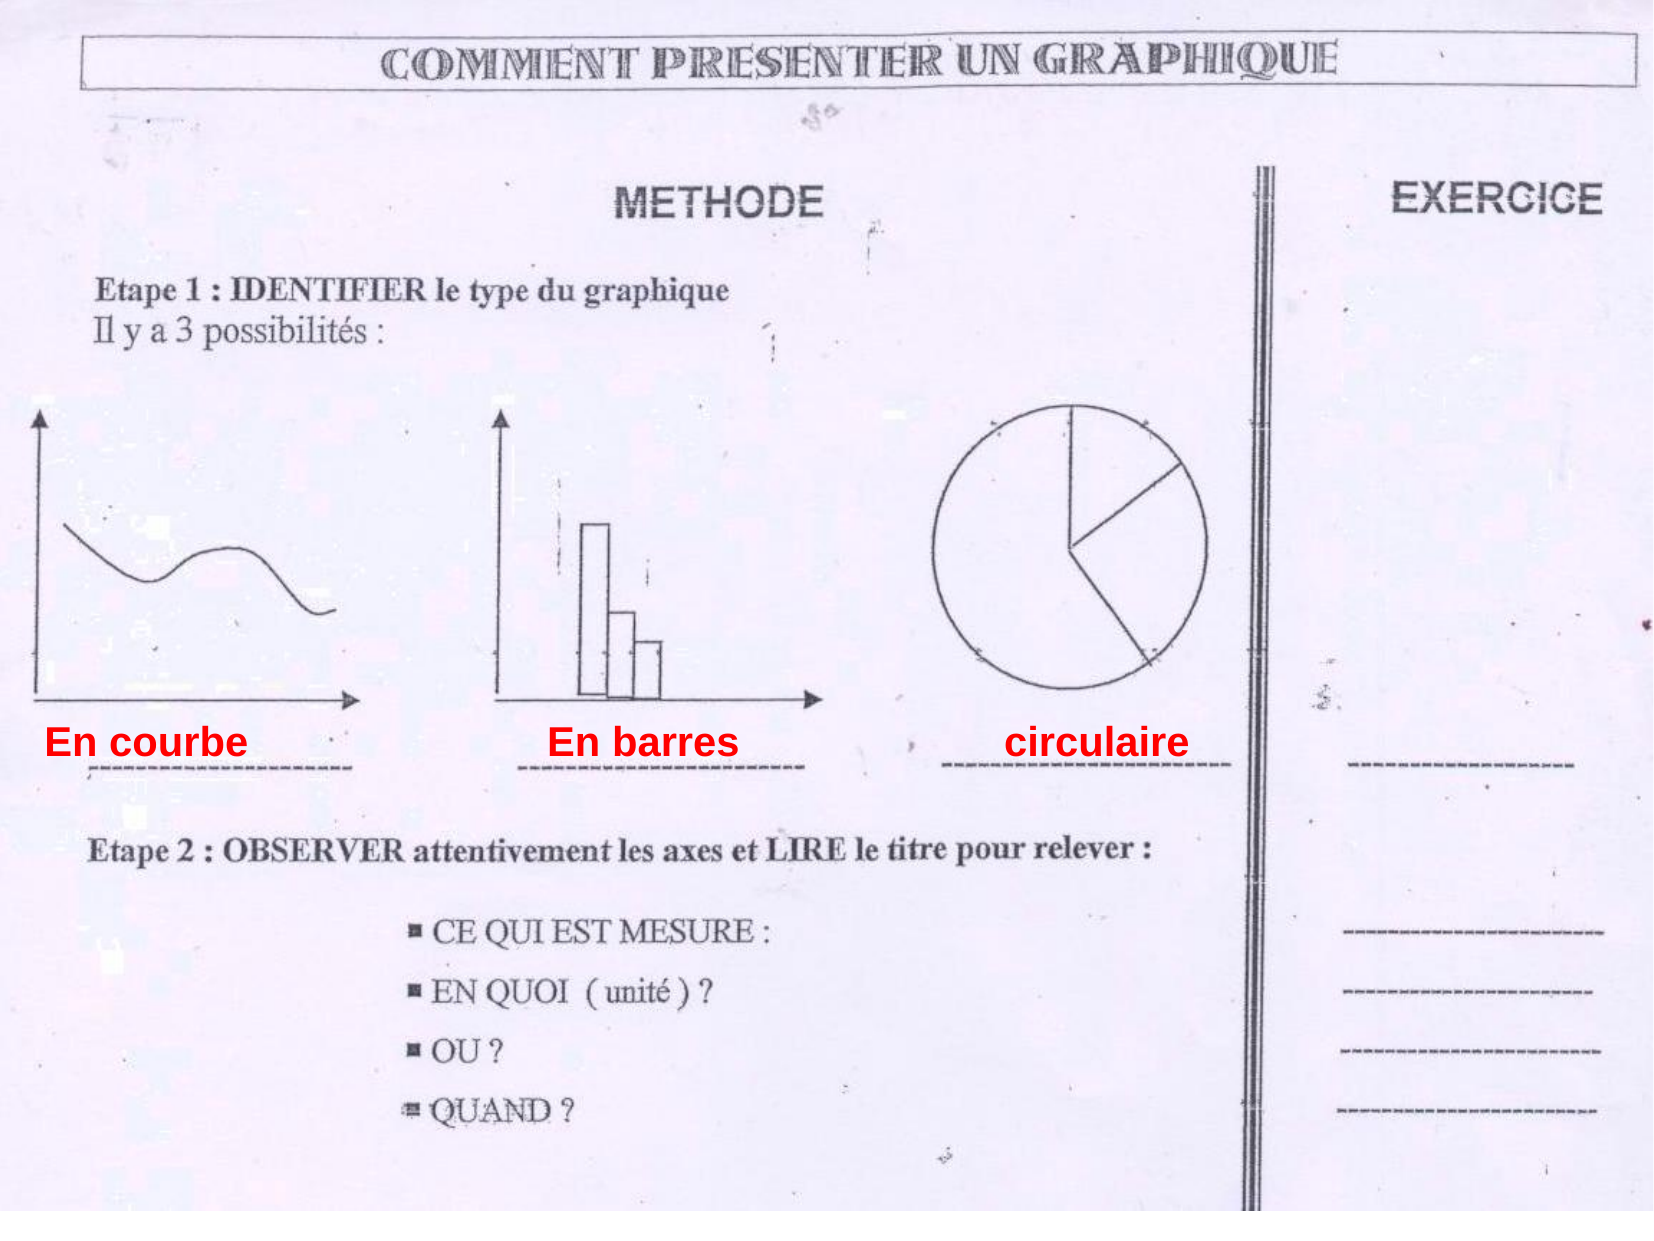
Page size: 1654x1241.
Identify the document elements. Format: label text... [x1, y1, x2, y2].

text_box En courbe En barres circulaire [29, 710, 1270, 774]
picture [0, 0, 1654, 1211]
